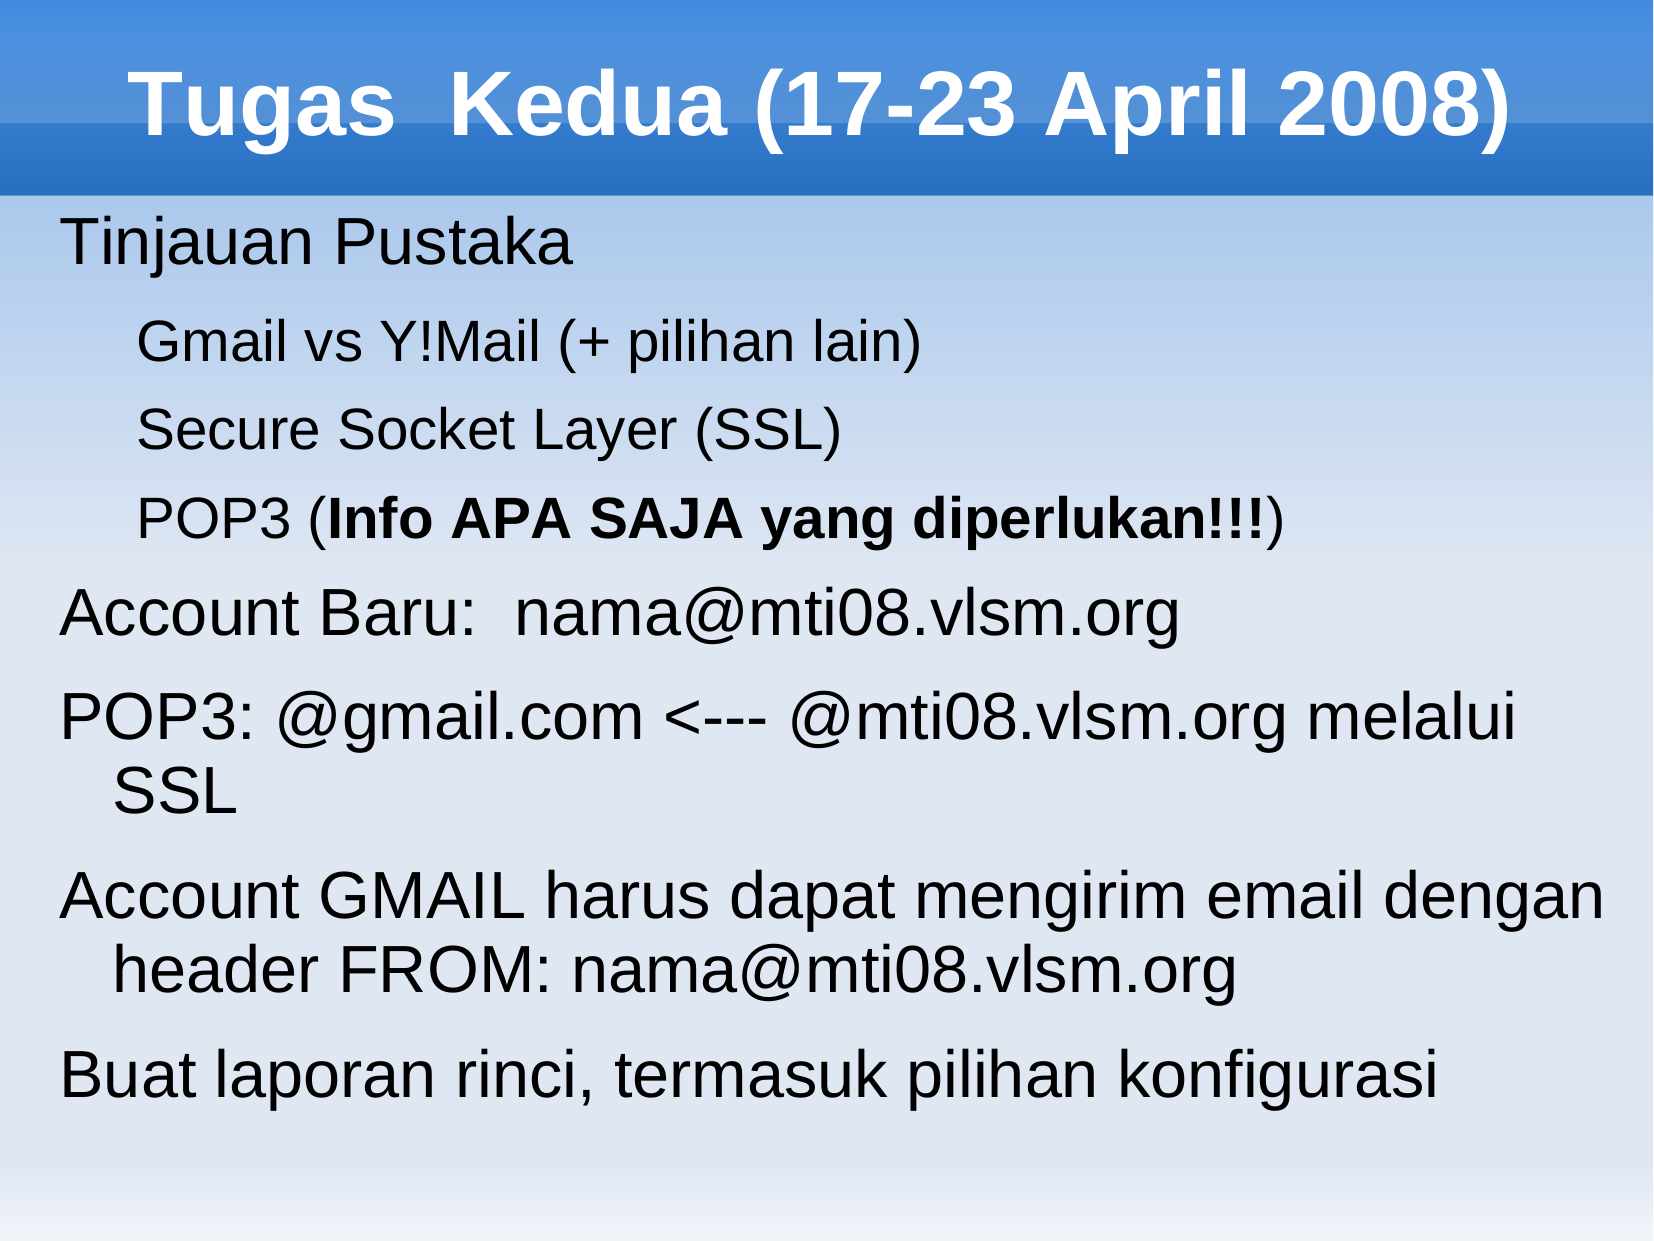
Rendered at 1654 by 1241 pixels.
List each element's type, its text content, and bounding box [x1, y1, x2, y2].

list Tinjauan Pustaka Gmail vs Y!Mail (+ pilihan lain) Secure Socket Layer (SSL) POP3 (Info APA SAJA yang diperlukan!!!) Account Baru: nama@mti08.vlsm.org POP3: @gmail.com <--- @mti08.vlsm.org melalui SSL Account GMAIL harus dapat mengirim email dengan header FROM: nama@mti08.vlsm.org Buat laporan rinci, termasuk pilihan konfigurasi [41, 204, 1626, 1180]
title Tugas Kedua (17-23 April 2008) [76, 0, 1565, 204]
picture [0, 0, 1654, 1241]
